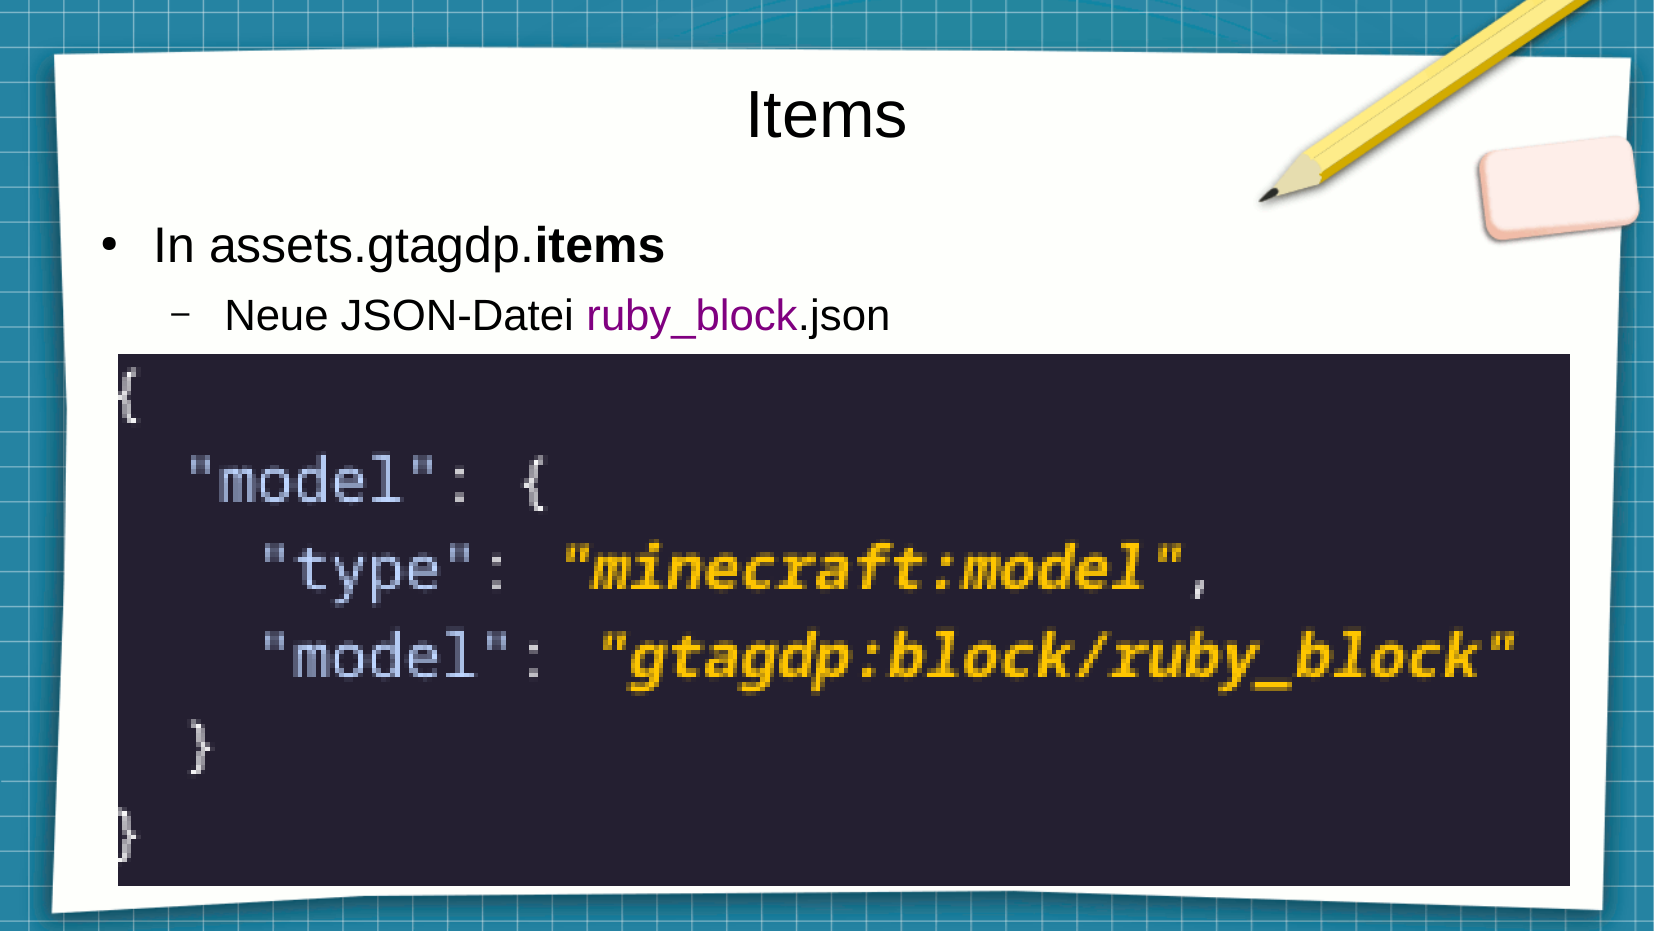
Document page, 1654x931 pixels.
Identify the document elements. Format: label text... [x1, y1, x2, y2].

picture [0, 0, 1654, 931]
list In assets.gtagdp.items Neue JSON-Datei ruby_block.json [82, 217, 1571, 758]
title Items [82, 37, 1571, 193]
